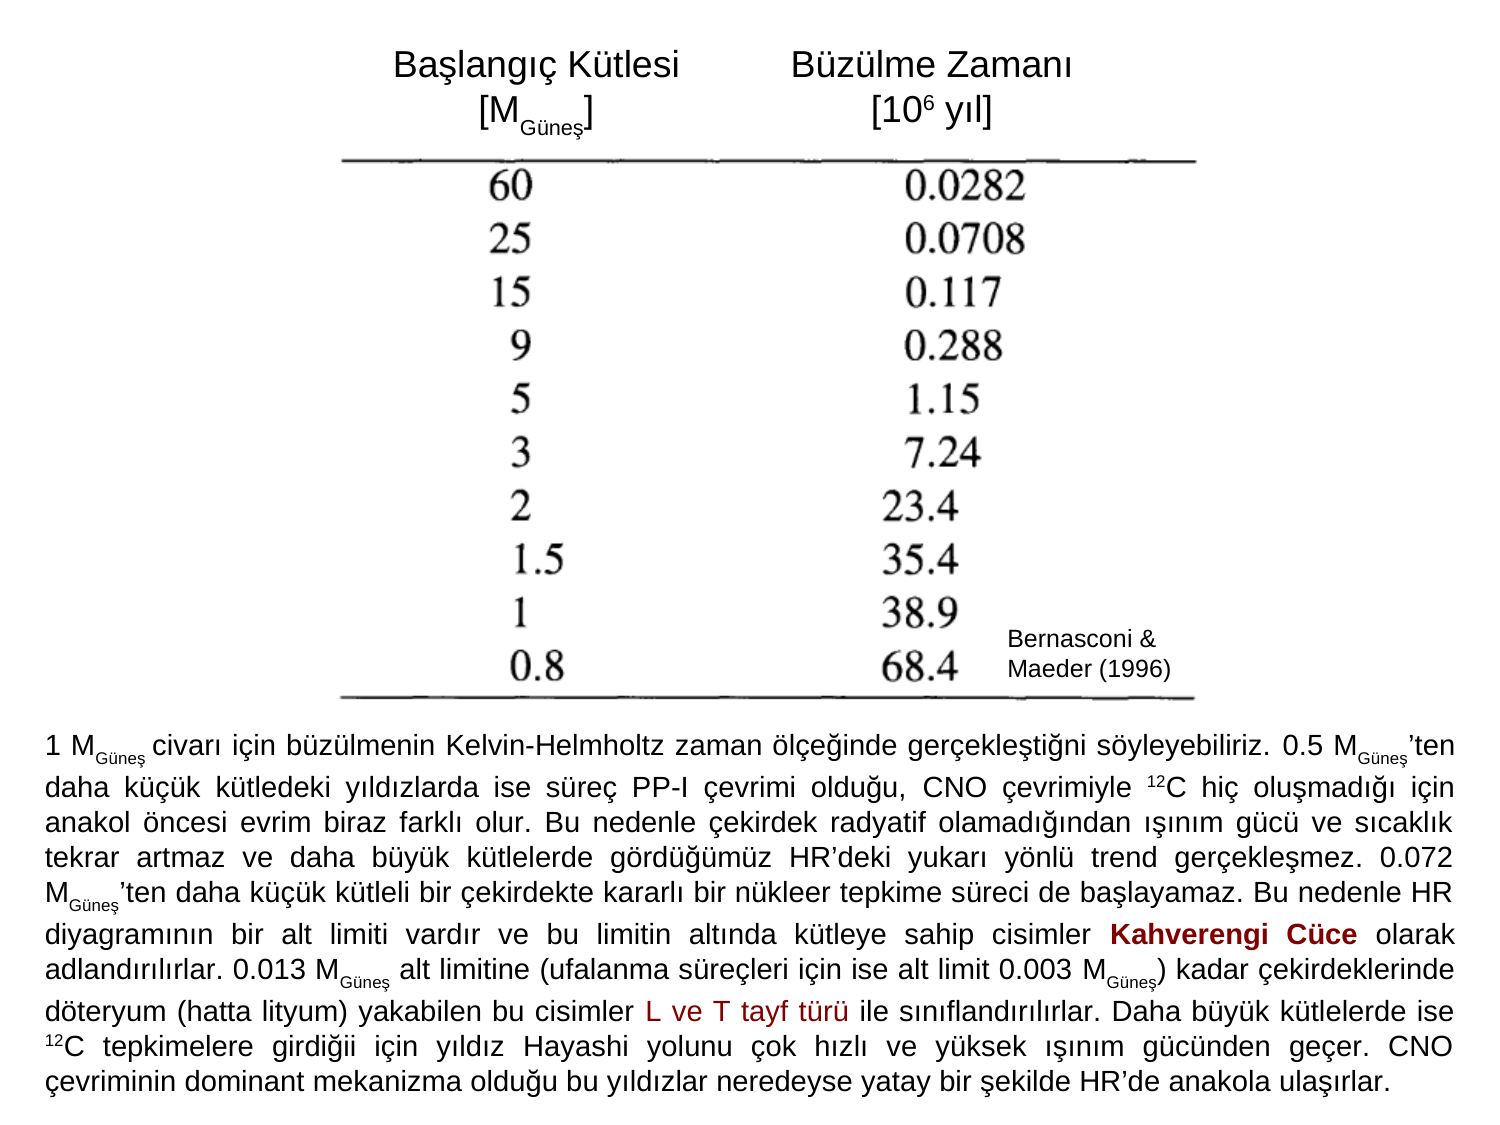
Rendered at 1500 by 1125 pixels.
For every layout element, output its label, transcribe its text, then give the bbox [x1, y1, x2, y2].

text_box Bernasconi & Maeder (1996) [992, 615, 1211, 691]
text_box Büzülme Zamanı [106 yıl] [744, 32, 1120, 138]
text_box 1 MGüneş civarı için büzülmenin Kelvin-Helmholtz zaman ölçeğinde gerçekleştiğni söyleyebiliriz. 0.5 MGüneş’ten daha küçük kütledeki yıldızlarda ise süreç PP-I çevrimi olduğu, CNO çevrimiyle 12C hiç oluşmadığı için anakol öncesi evrim biraz farklı olur. Bu nedenle çekirdek radyatif olamadığından ışınım gücü ve sıcaklık tekrar artmaz ve daha büyük kütlelerde gördüğümüz HR’deki yukarı yönlü trend gerçekleşmez. 0.072 MGüneş’ten daha küçük kütleli bir çekirdekte kararlı bir nükleer tepkime süreci de başlayamaz. Bu nedenle HR diyagramının bir alt limiti vardır ve bu limitin altında kütleye sahip cisimler Kahverengi Cüce olarak adlandırılırlar. 0.013 MGüneş alt limitine (ufalanma süreçleri için ise alt limit 0.003 MGüneş) kadar çekirdeklerinde döteryum (hatta lityum) yakabilen bu cisimler L ve T tayf türü ile sınıflandırılırlar. Daha büyük kütlelerde ise 12C tepkimelere girdiğii için yıldız Hayashi yolunu çok hızlı ve yüksek ışınım gücünden geçer. CNO çevriminin dominant mekanizma olduğu bu yıldızlar neredeyse yatay bir şekilde HR’de anakola ulaşırlar. [30, 718, 1471, 1106]
text_box Başlangıç Kütlesi [MGüneş] [348, 32, 724, 147]
picture [337, 156, 1211, 710]
